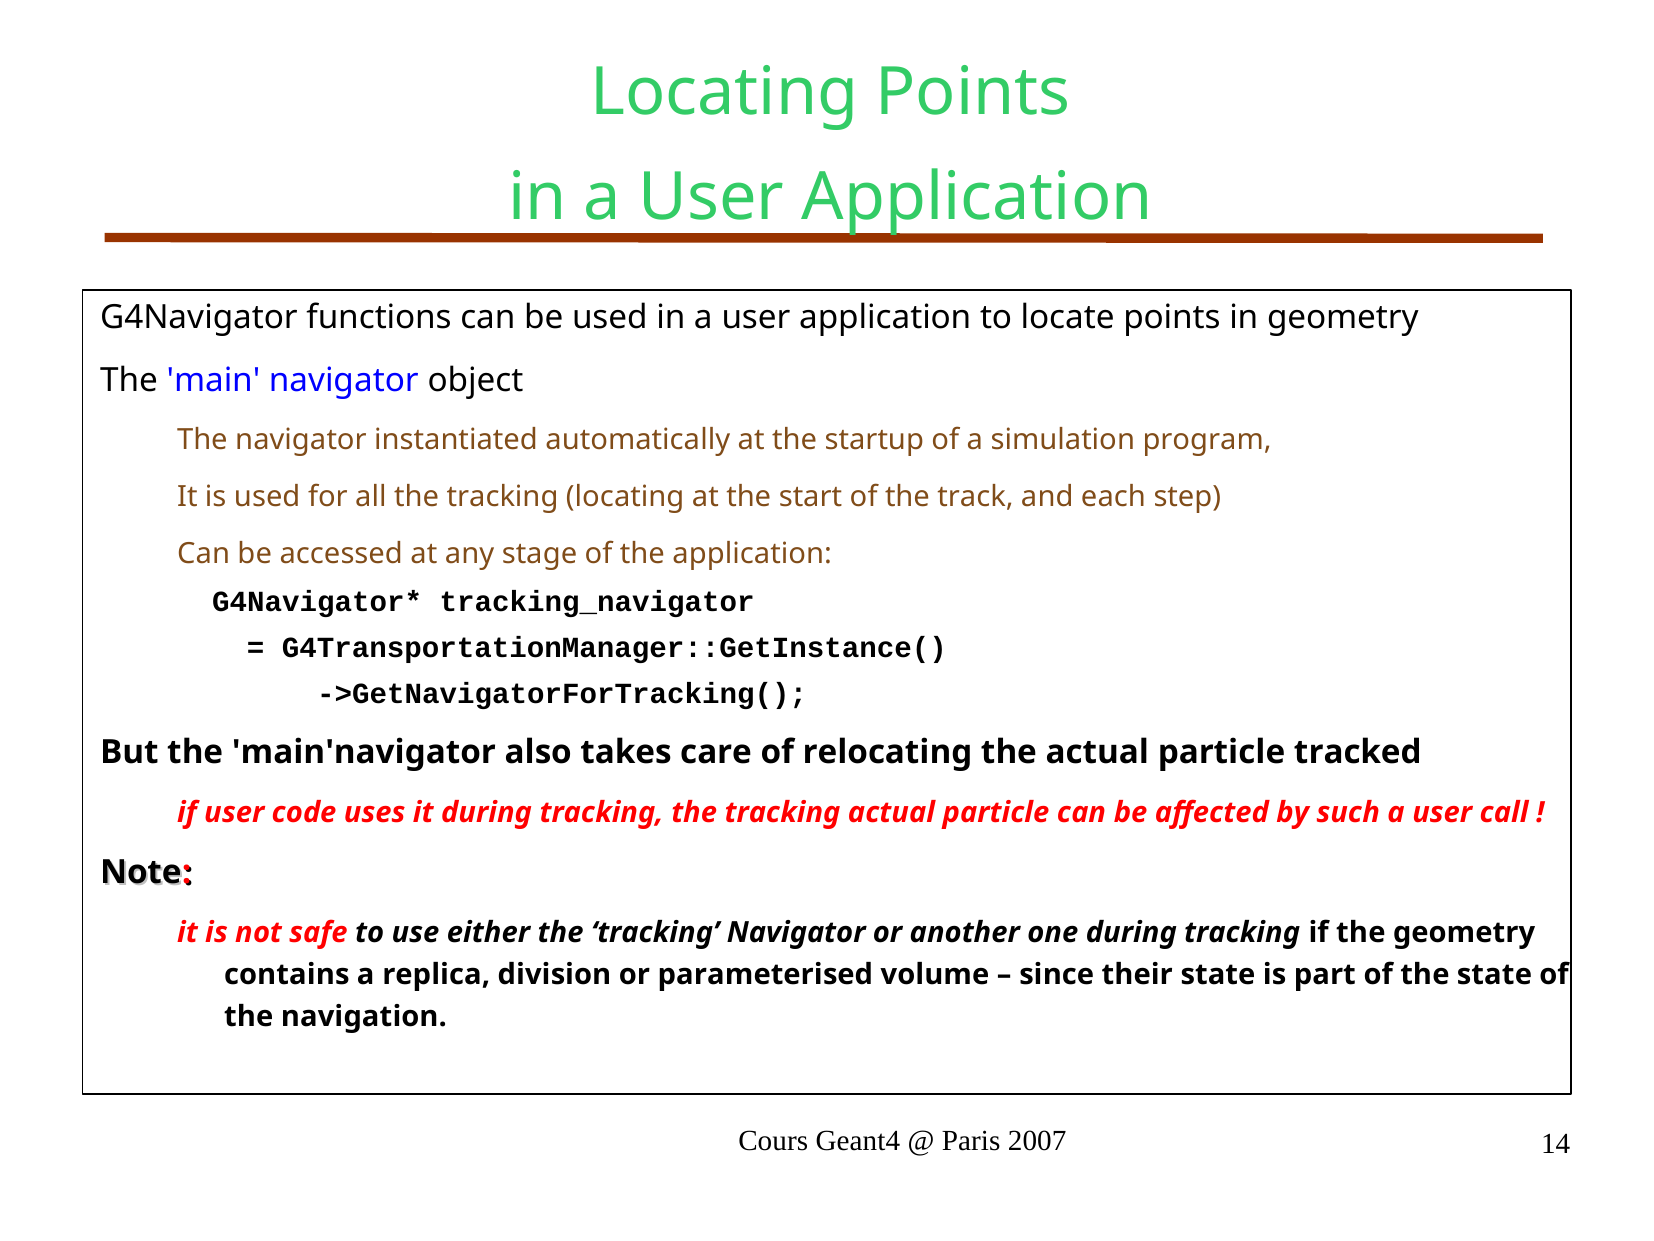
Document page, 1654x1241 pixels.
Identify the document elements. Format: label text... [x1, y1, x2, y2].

title Locating Points in a User Application [86, 33, 1576, 235]
list G4Navigator functions can be used in a user application to locate points in geometry The 'main' navigator object The navigator instantiated automatically at the startup of a simulation program, It is used for all the tracking (locating at the start of the track, and each step) Can be accessed at any stage of the application: G4Navigator* tracking_navigator = G4TransportationManager::GetInstance() ->GetNavigatorForTracking(); But the 'main'navigator also takes care of relocating the actual particle tracked if user code uses it during tracking, the tracking actual particle can be affected by such a user call ! Note: it is not safe to use either the ‘tracking’ Navigator or another one during tracking if the geometry contains a replica, division or parameterised volume – since their state is part of the state of the navigation. [82, 290, 1571, 1094]
